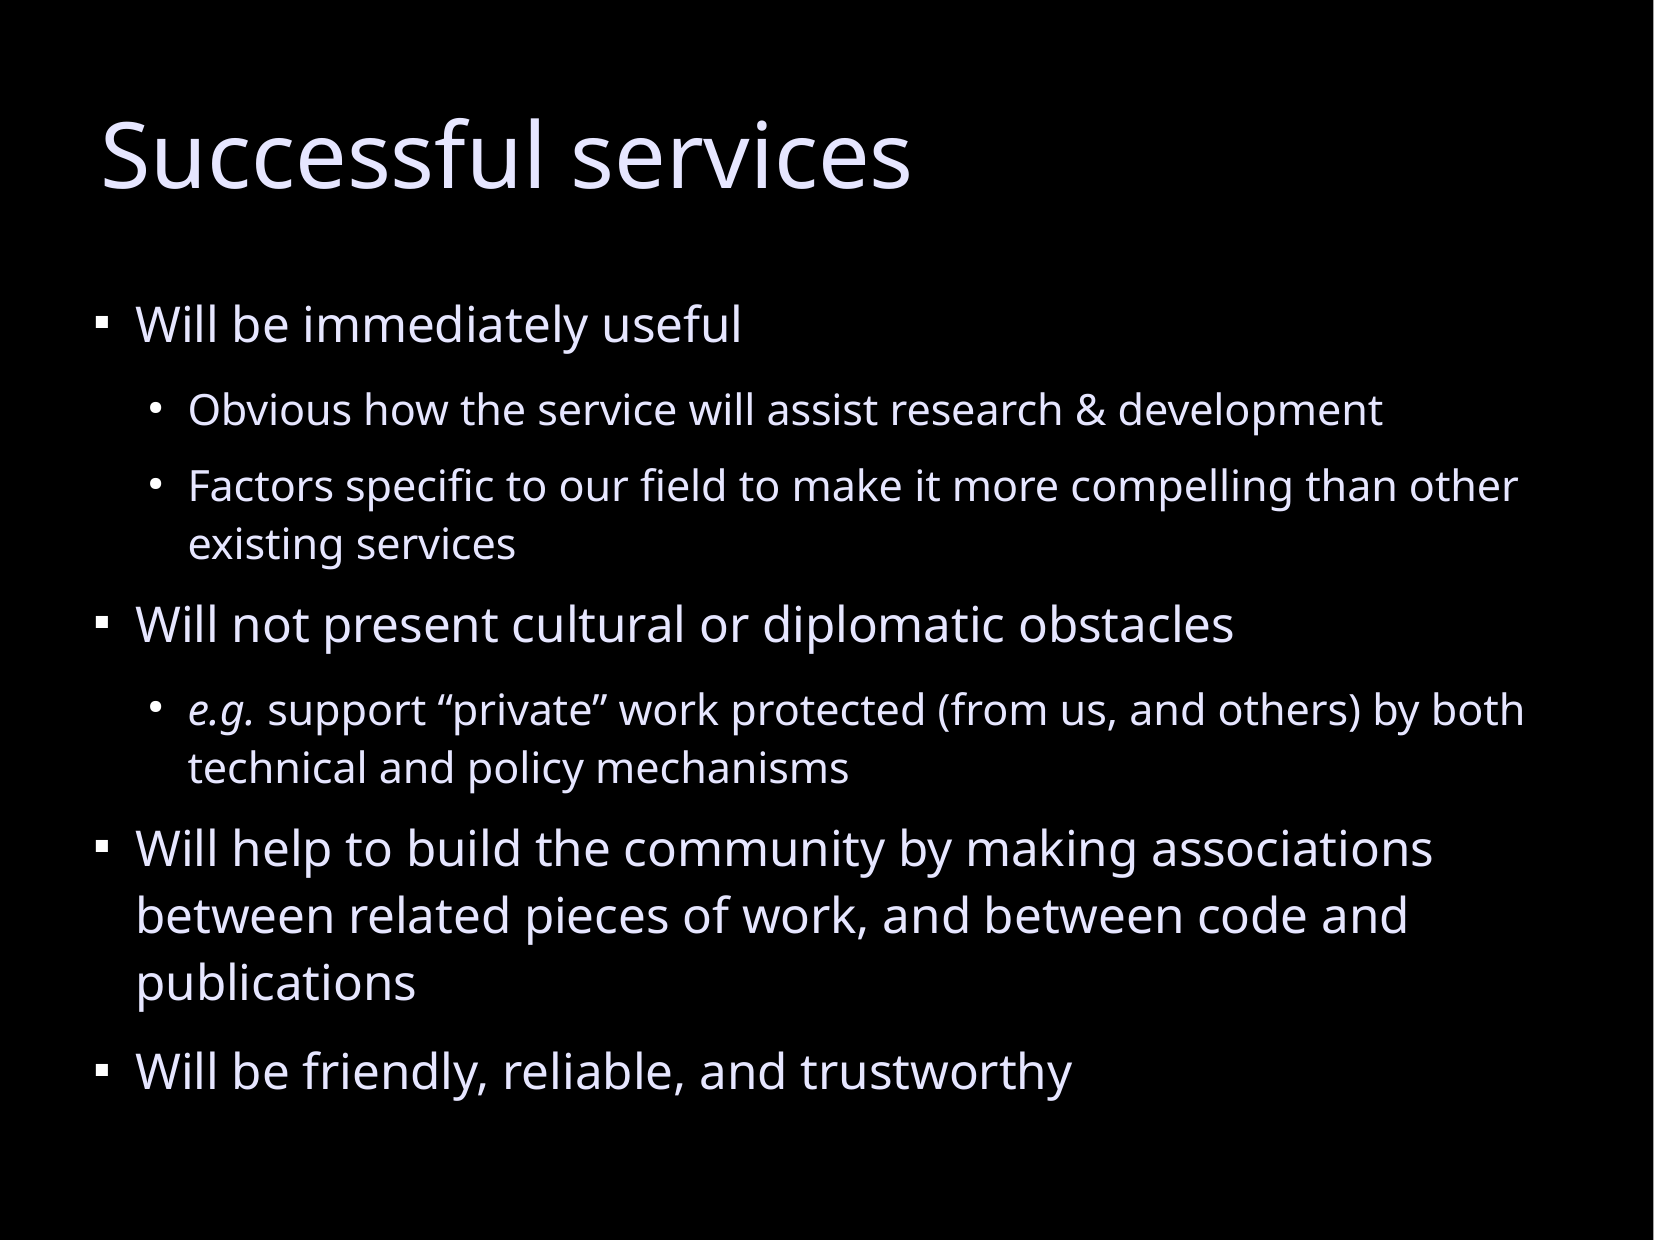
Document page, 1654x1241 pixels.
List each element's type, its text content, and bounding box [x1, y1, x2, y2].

list Will be immediately useful Obvious how the service will assist research & development Factors specific to our field to make it more compelling than other existing services Will not present cultural or diplomatic obstacles e.g. support “private” work protected (from us, and others) by both technical and policy mechanisms Will help to build the community by making associations between related pieces of work, and between code and publications Will be friendly, reliable, and trustworthy [82, 290, 1571, 1109]
title Successful services [82, 56, 1571, 250]
